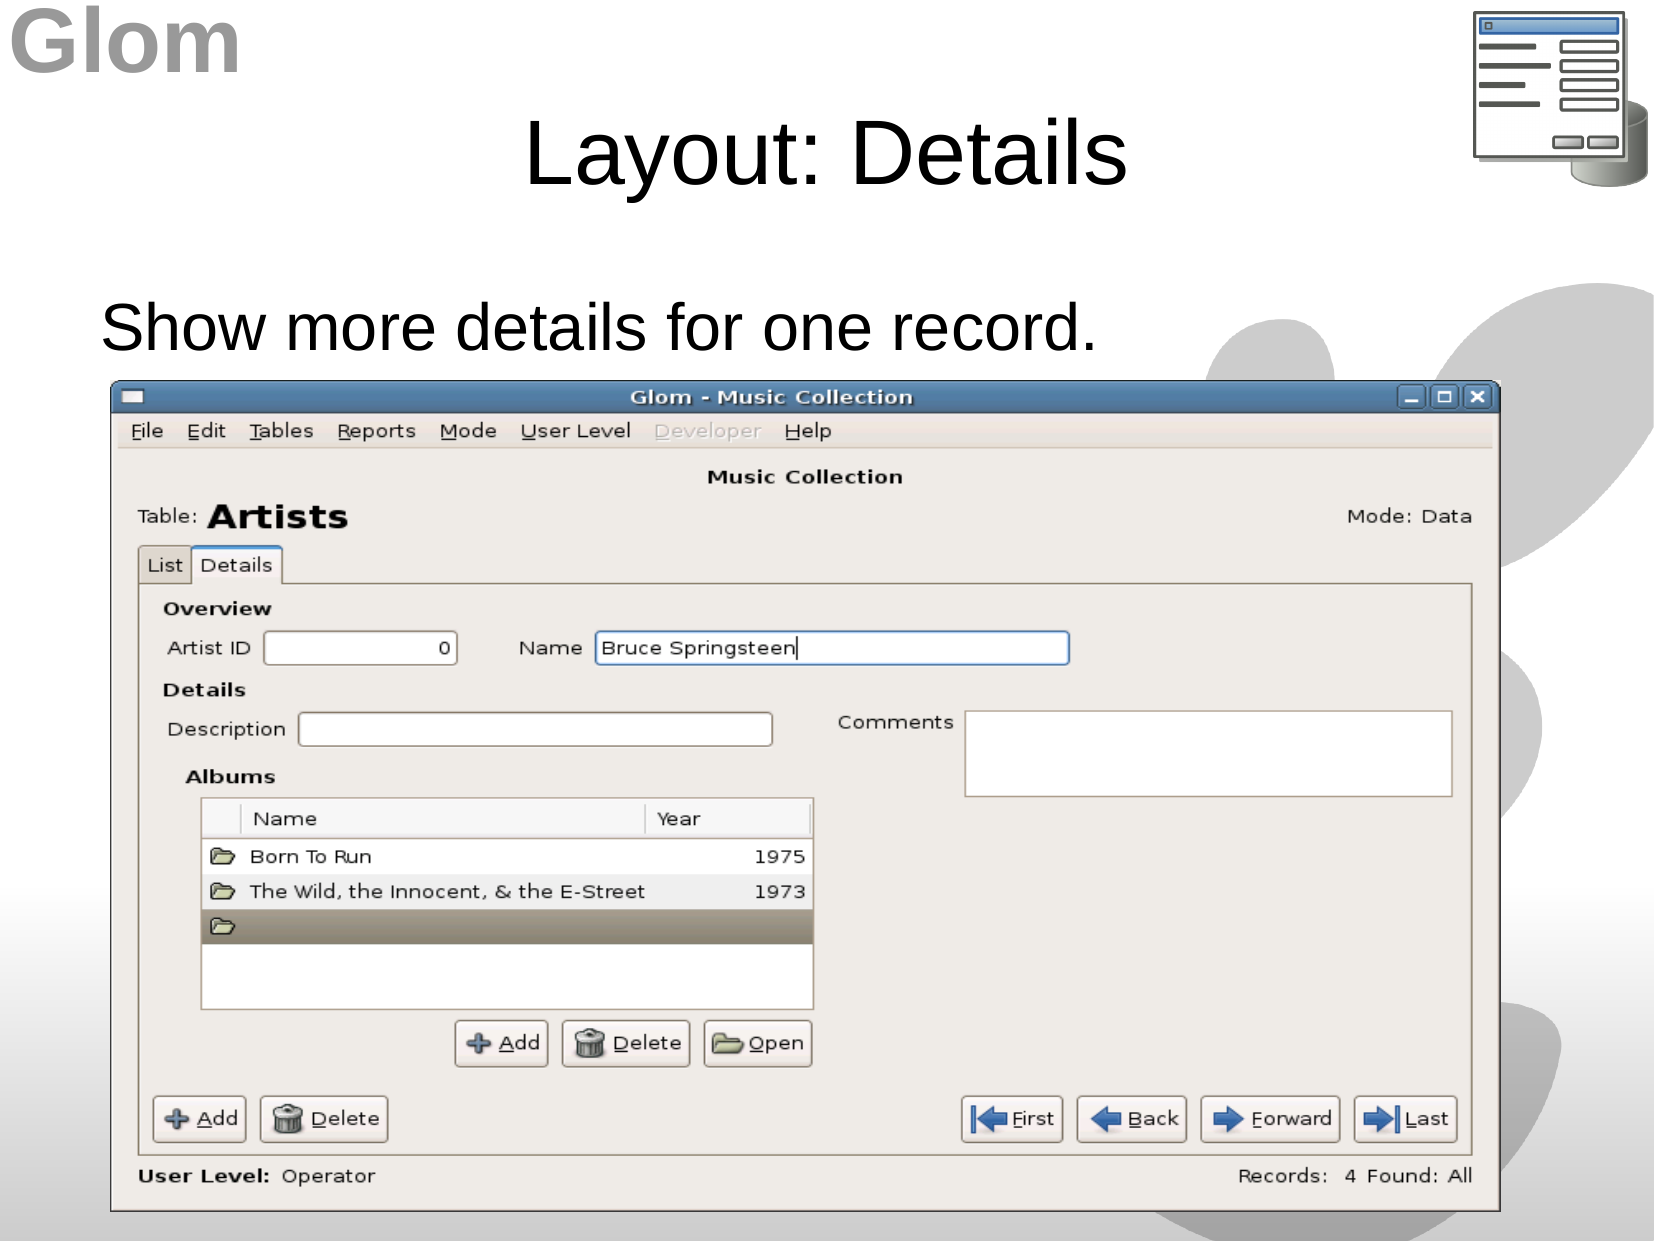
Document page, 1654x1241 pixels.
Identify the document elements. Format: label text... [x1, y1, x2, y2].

picture [1473, 11, 1648, 187]
picture [110, 283, 1654, 1241]
title Layout: Details [82, 49, 1571, 257]
list Show more details for one record. [82, 290, 1571, 1109]
